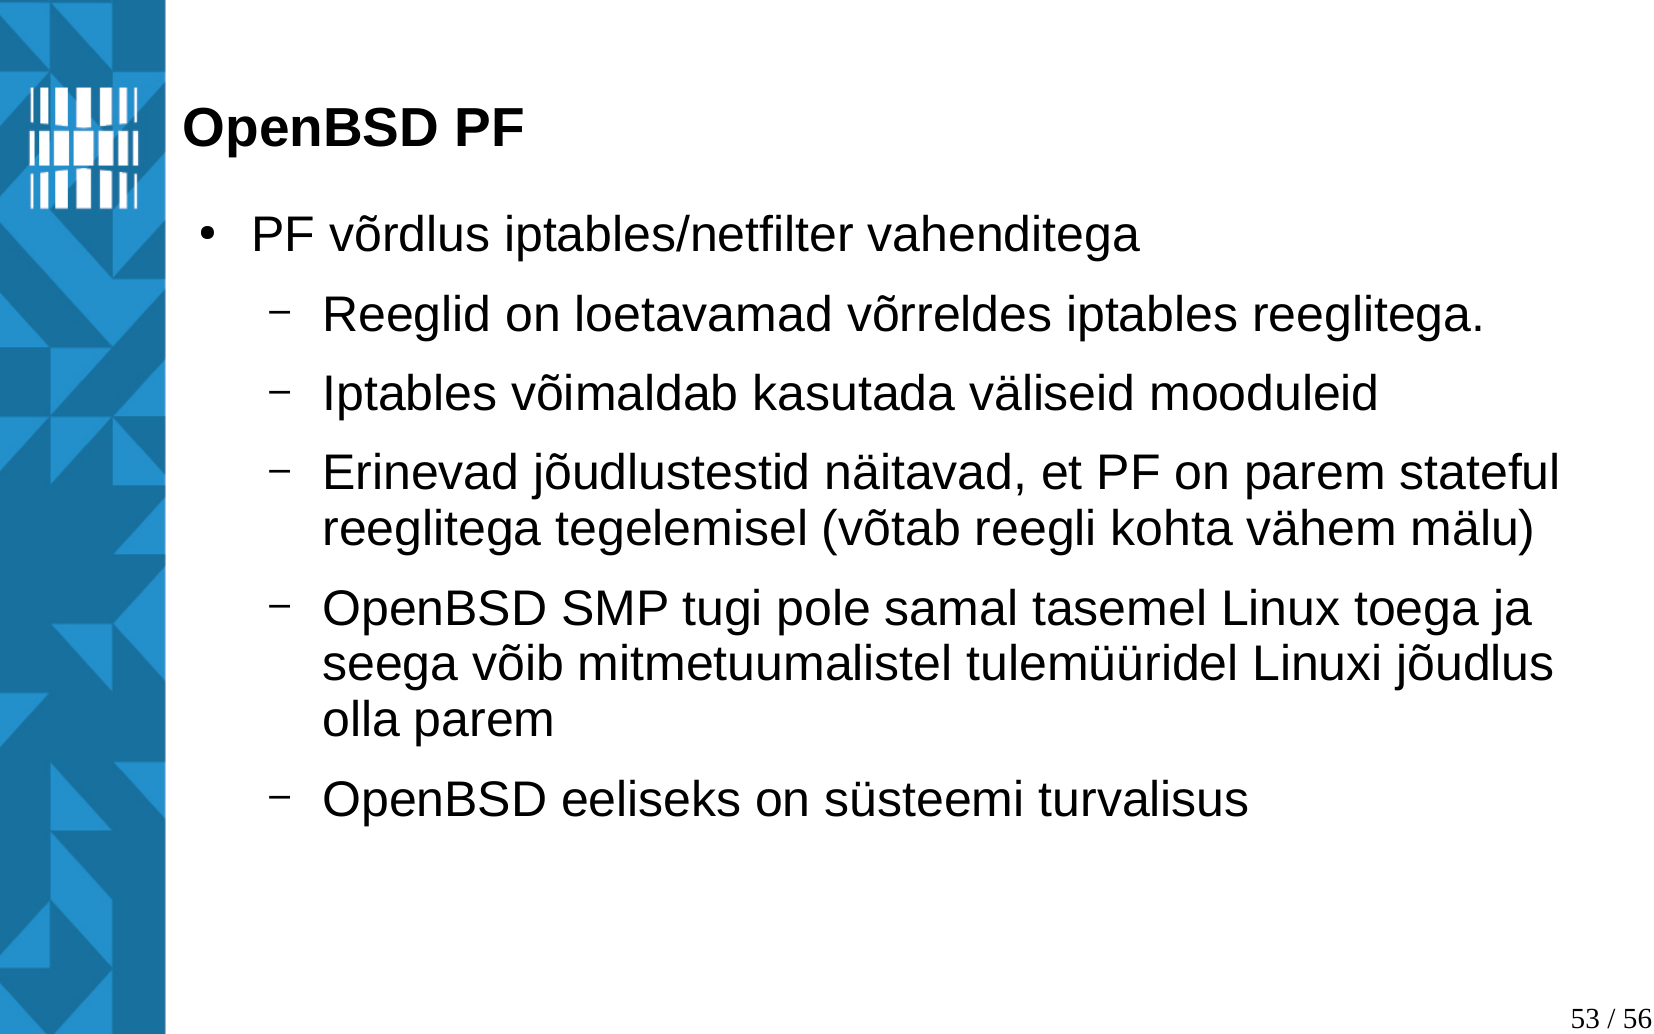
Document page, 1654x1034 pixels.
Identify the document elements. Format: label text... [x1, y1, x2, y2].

title OpenBSD PF [183, 41, 1536, 206]
list PF võrdlus iptables/netfilter vahenditega Reeglid on loetavamad võrreldes iptables reeglitega. Iptables võimaldab kasutada väliseid mooduleid Erinevad jõudlustestid näitavad, et PF on parem stateful reeglitega tegelemisel (võtab reegli kohta vähem mälu) OpenBSD SMP tugi pole samal tasemel Linux toega ja seega võib mitmetuumalistel tulemüüridel Linuxi jõudlus olla parem OpenBSD eeliseks on süsteemi turvalisus [180, 206, 1595, 950]
